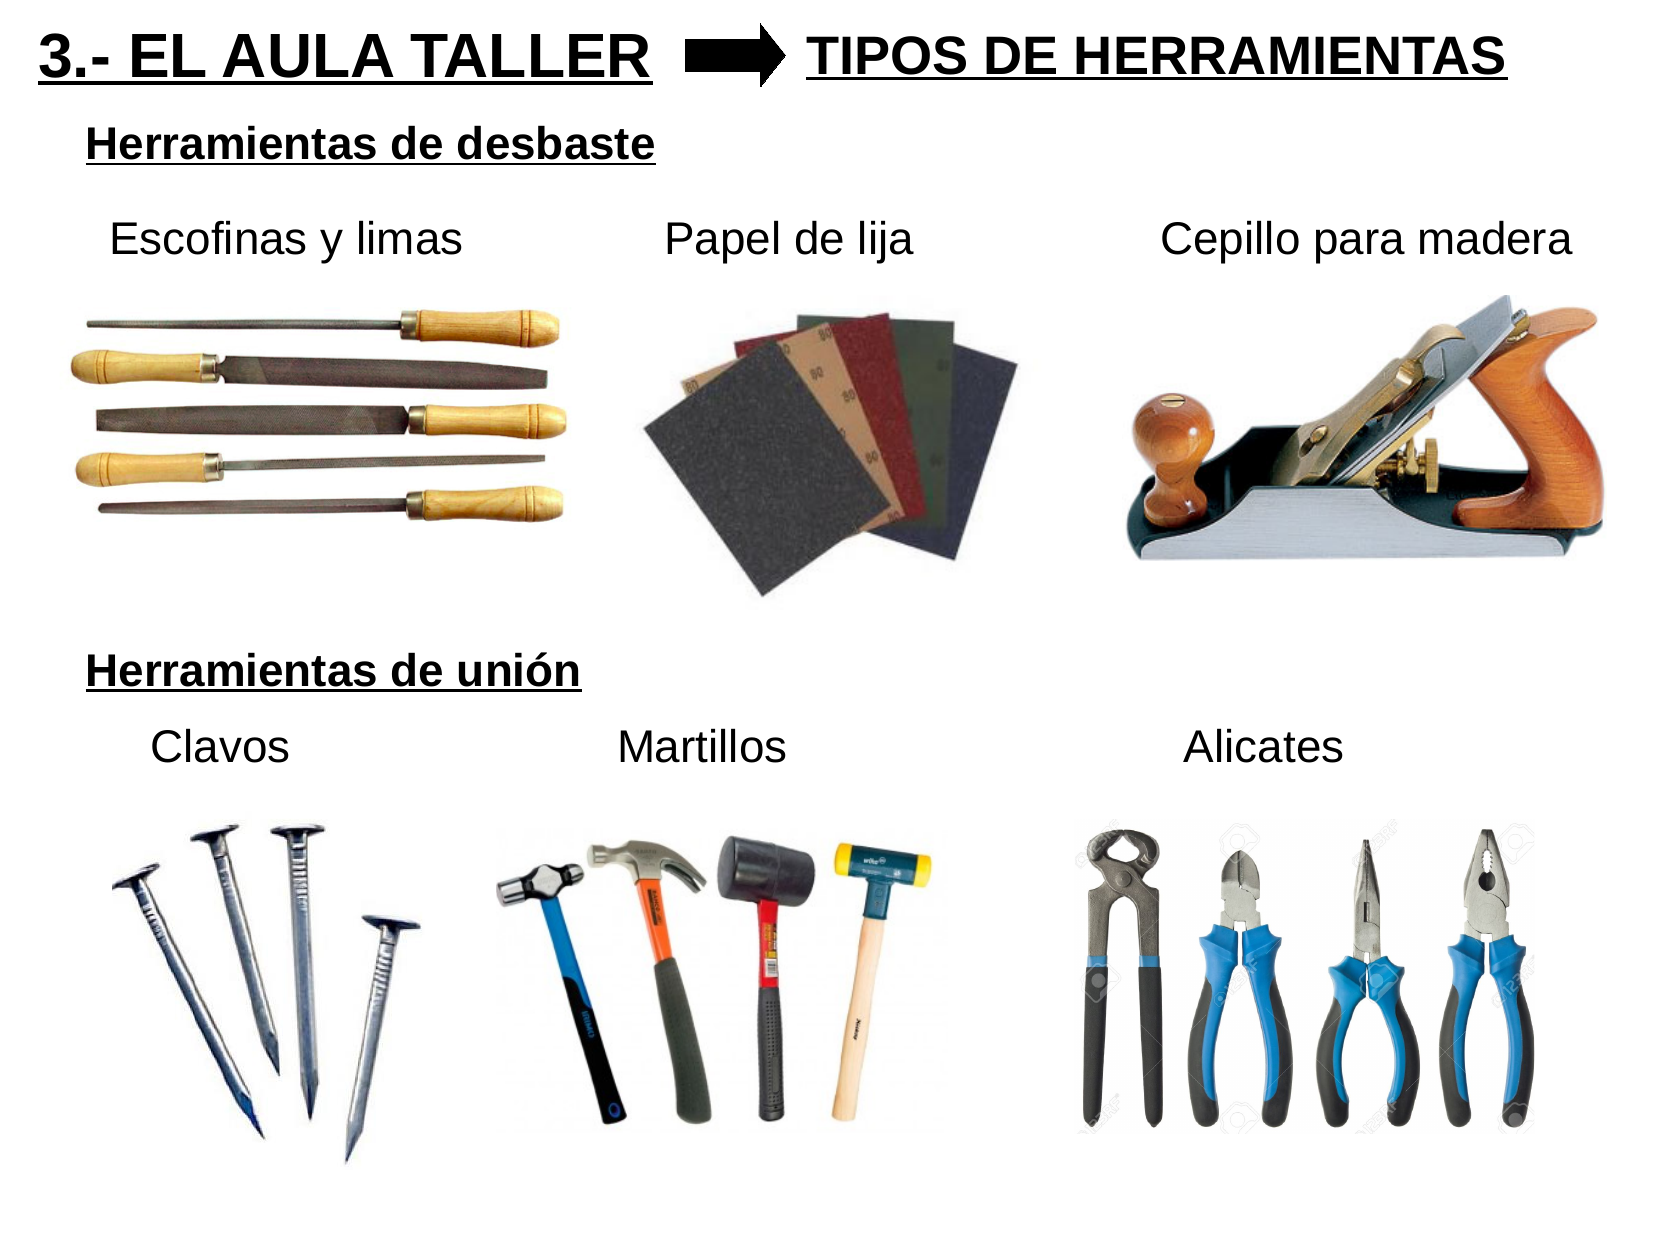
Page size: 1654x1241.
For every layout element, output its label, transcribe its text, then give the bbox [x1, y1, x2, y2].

picture [496, 824, 948, 1146]
text_box Clavos [135, 713, 467, 780]
picture [59, 301, 575, 544]
text_box Cepillo para madera [1145, 205, 1595, 272]
picture [1122, 295, 1607, 566]
text_box Herramientas de unión [70, 637, 1111, 716]
text_box Martillos [602, 713, 934, 780]
text_box Papel de lija [649, 205, 1099, 272]
picture [112, 803, 426, 1170]
text_box [685, 23, 786, 87]
picture [631, 295, 1046, 615]
text_box Escofinas y limas [94, 205, 556, 284]
text_box TIPOS DE HERRAMIENTAS [791, 17, 1536, 103]
picture [1074, 819, 1535, 1134]
text_box 3.- EL AULA TALLER [23, 14, 1619, 99]
text_box Alicates [1169, 713, 1501, 780]
text_box Herramientas de desbaste [70, 111, 1075, 189]
